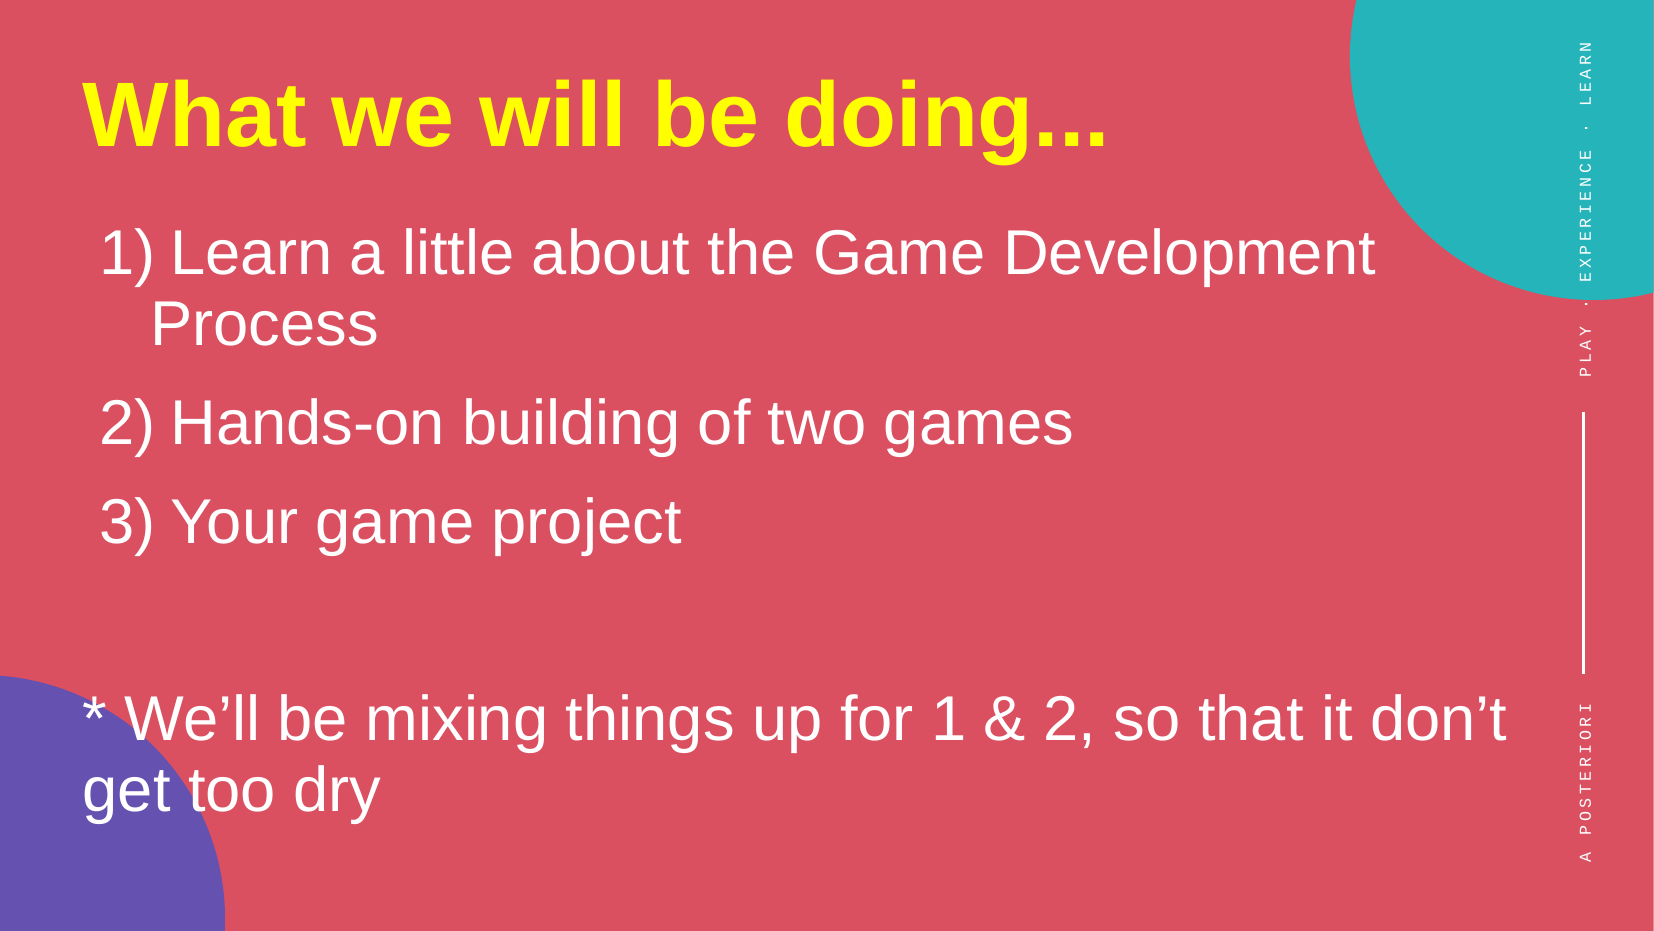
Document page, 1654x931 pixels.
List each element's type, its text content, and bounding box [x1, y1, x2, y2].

list Learn a little about the Game Development Process Hands-on building of two games Your game project * We’ll be mixing things up for 1 & 2, so that it don’t get too dry [82, 217, 1571, 826]
title What we will be doing... [82, 37, 1351, 193]
